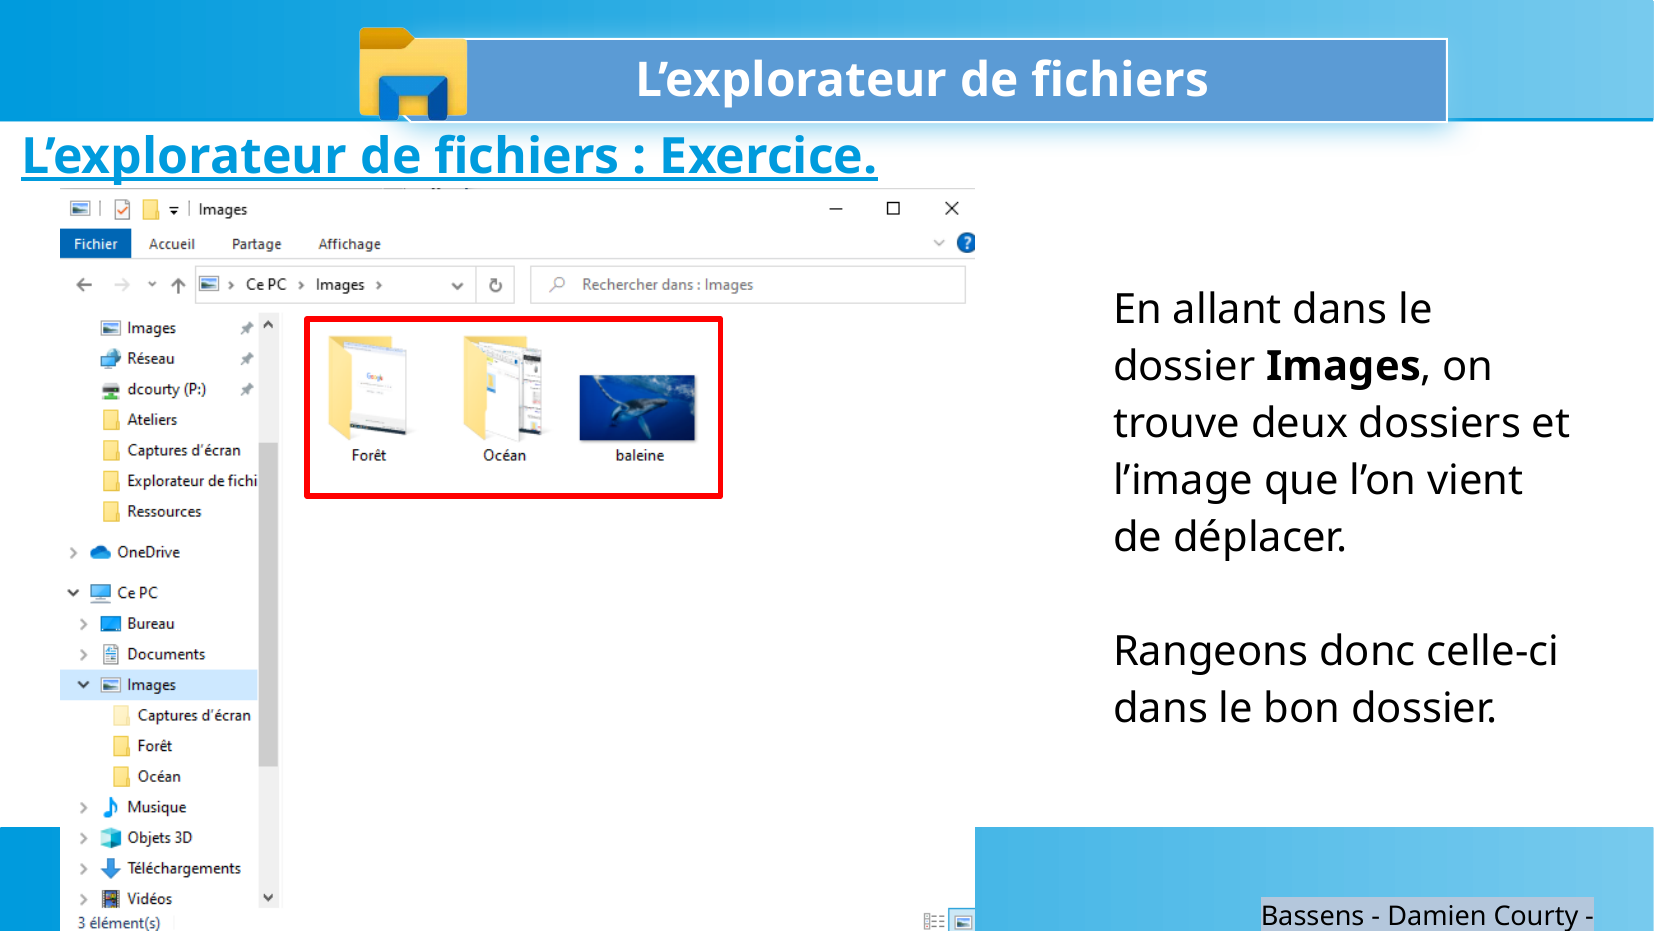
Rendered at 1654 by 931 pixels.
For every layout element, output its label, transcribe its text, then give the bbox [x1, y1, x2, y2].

picture [60, 188, 975, 931]
text_box L’explorateur de fichiers [476, 38, 1447, 112]
picture [354, 21, 476, 125]
text_box Bassens - Damien Courty - 2024 [1246, 889, 1654, 931]
text_box En allant dans le dossier Images, on trouve deux dossiers et l’image que l’on vient de déplacer. Rangeons donc celle-ci dans le bon dossier. [1098, 271, 1595, 679]
text_box L’explorateur de fichiers : Exercice. [6, 112, 1565, 228]
